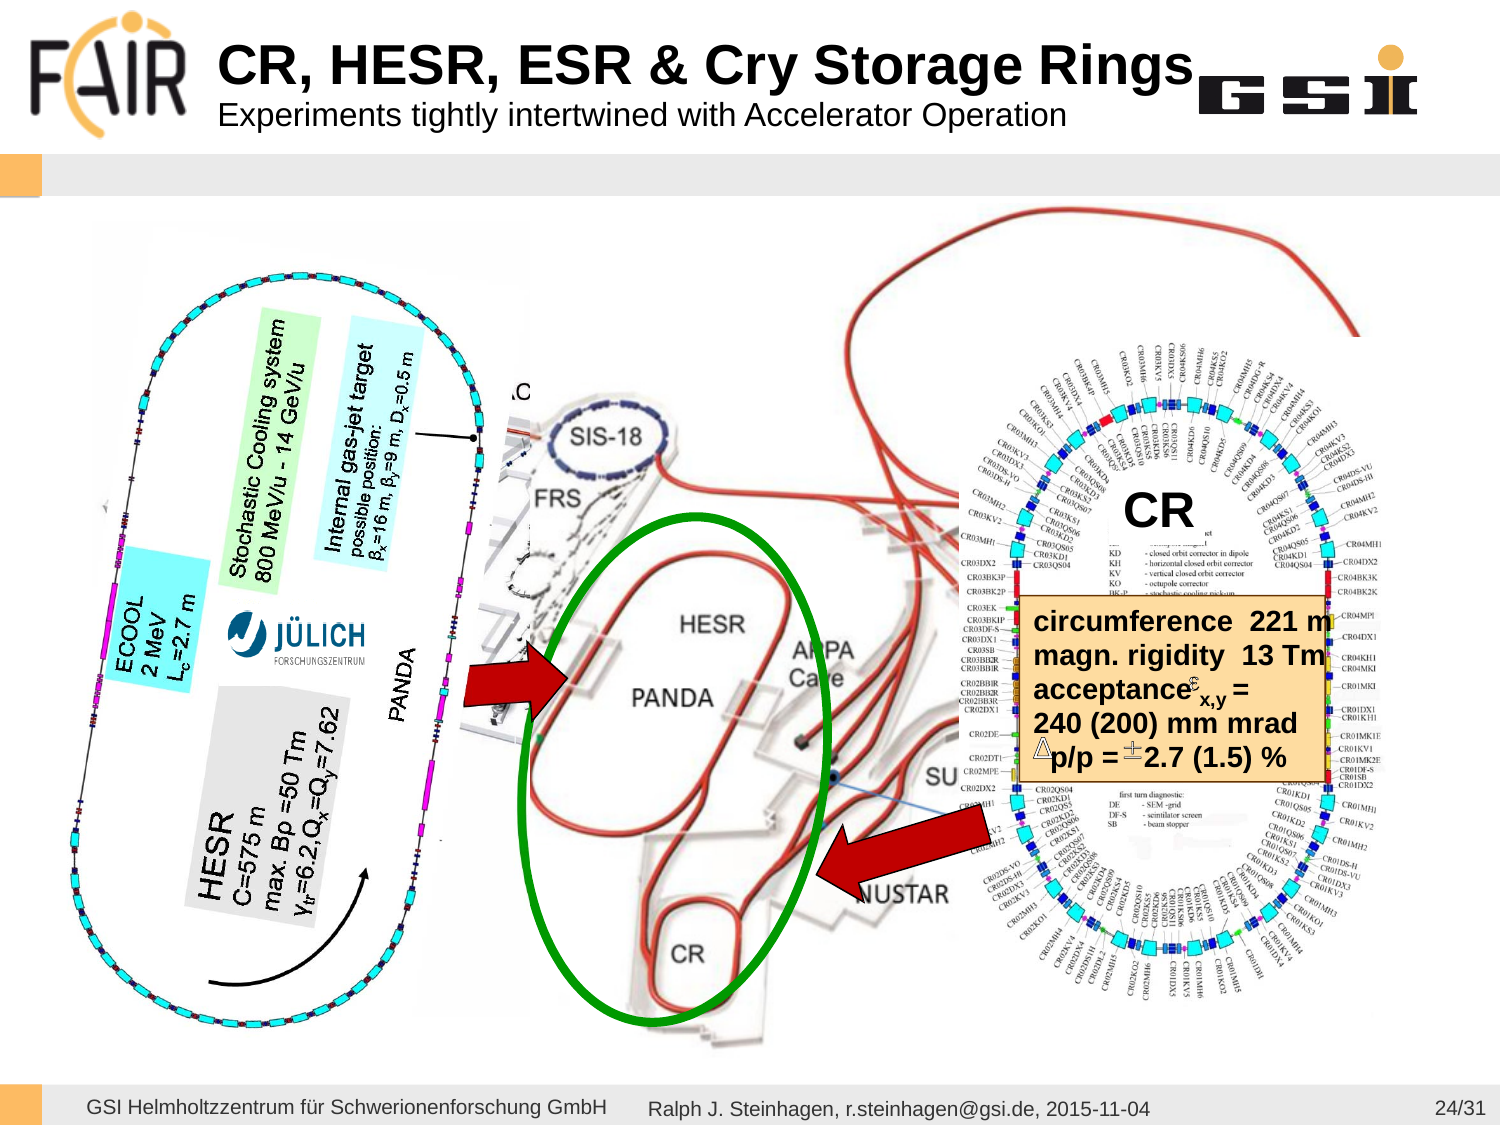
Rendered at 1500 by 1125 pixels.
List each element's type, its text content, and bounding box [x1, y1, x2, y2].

text_box [1109, 471, 1205, 545]
text_box x,y [1199, 688, 1228, 706]
text_box 240 (200) mm mrad [1033, 706, 1307, 741]
picture [1205, 42, 1419, 117]
text_box p/p = [1050, 740, 1121, 775]
text_box acceptance [1033, 672, 1187, 706]
text_box circumference 221 m [1033, 604, 1342, 639]
text_box = [1232, 672, 1259, 706]
text_box ε [1187, 669, 1206, 706]
text_box [1206, 673, 1232, 706]
text_box 2.7 (1.5) % [1143, 740, 1290, 775]
text_box [530, 512, 832, 1027]
text_box magn. rigidity 13 Tm [1033, 638, 1335, 673]
text_box ∆ [1033, 738, 1051, 778]
text_box CR [1123, 481, 1198, 540]
title CR, HESR, ESR & Cry Storage Rings Experiments tightly intertwined with Accelerator Operation [217, 2, 1205, 166]
text_box [815, 803, 992, 904]
picture [30, 9, 187, 141]
text_box [1018, 594, 1327, 783]
text_box ± [1121, 738, 1138, 778]
picture [26, 203, 1386, 1077]
